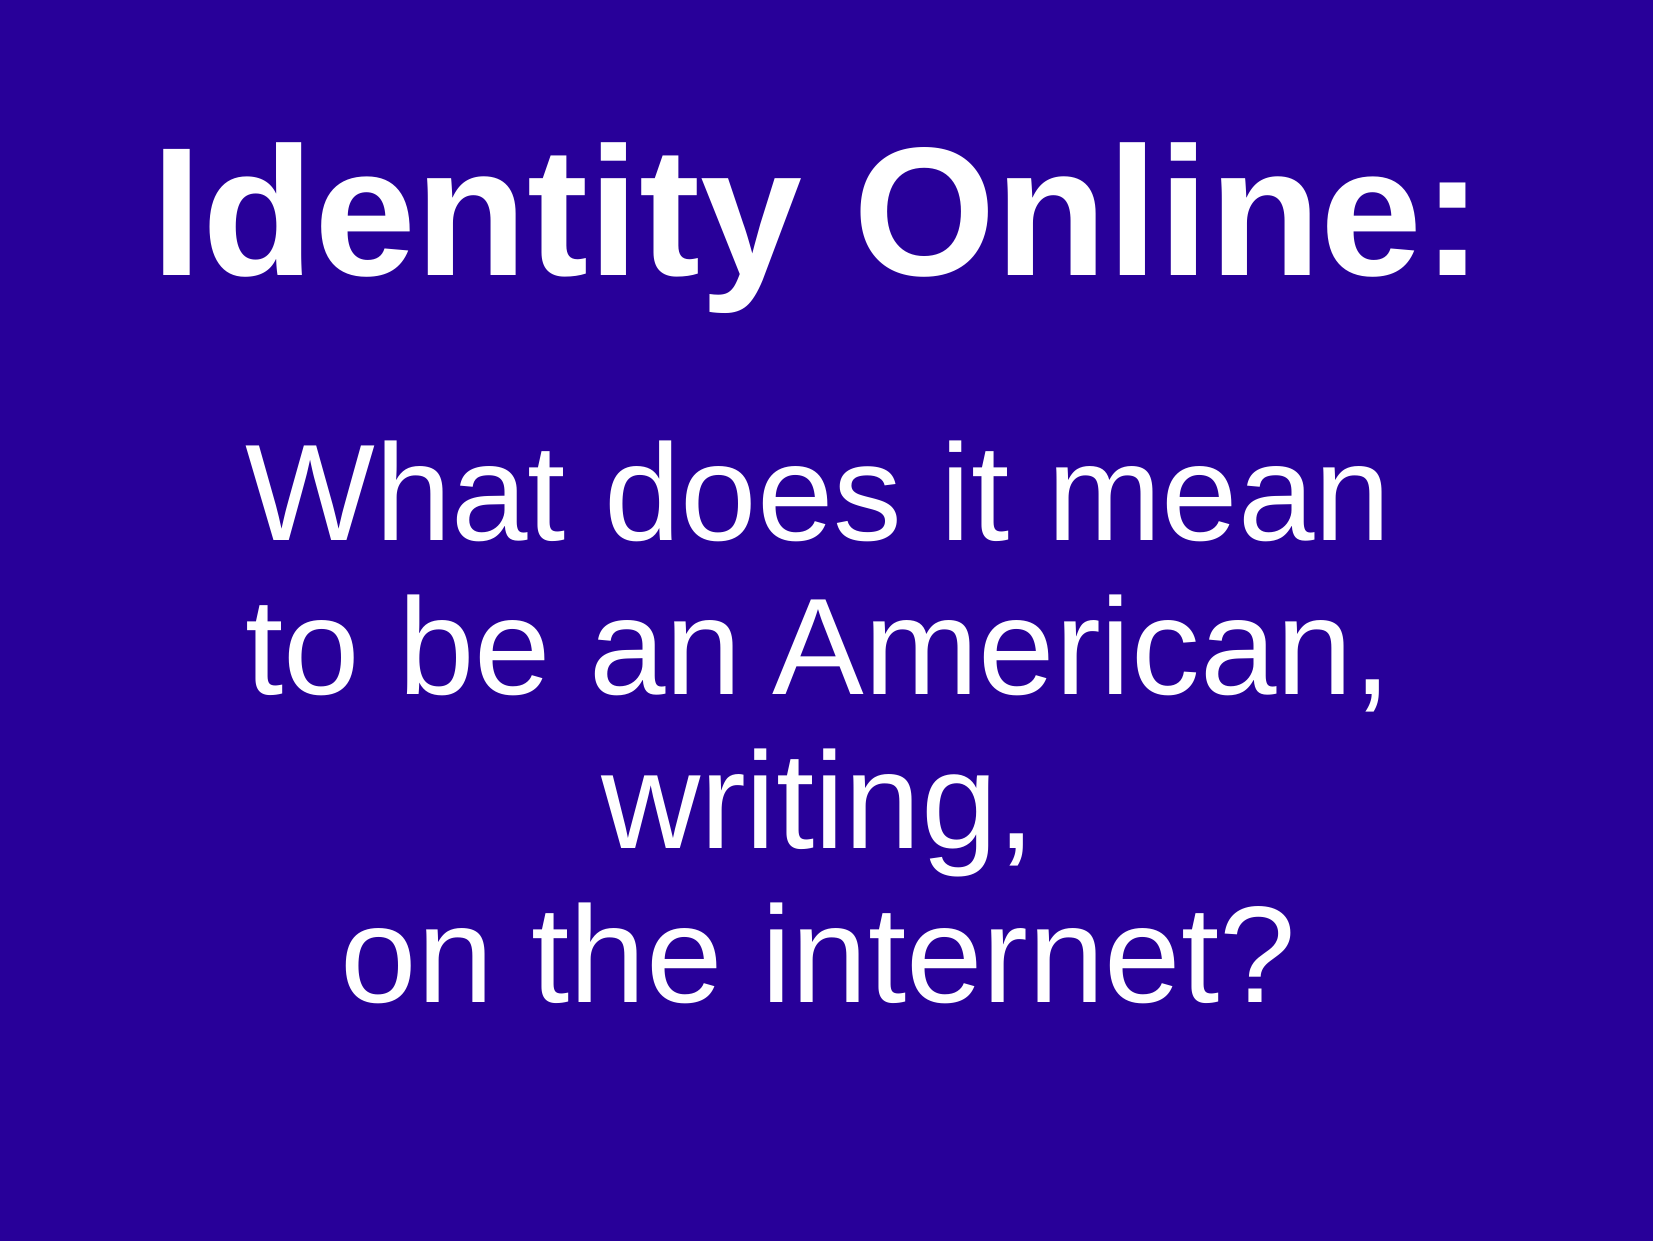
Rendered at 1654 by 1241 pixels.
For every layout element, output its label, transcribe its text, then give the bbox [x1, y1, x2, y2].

title Identity Online: What does it mean to be an American, writing, on the internet? [74, 109, 1563, 1032]
